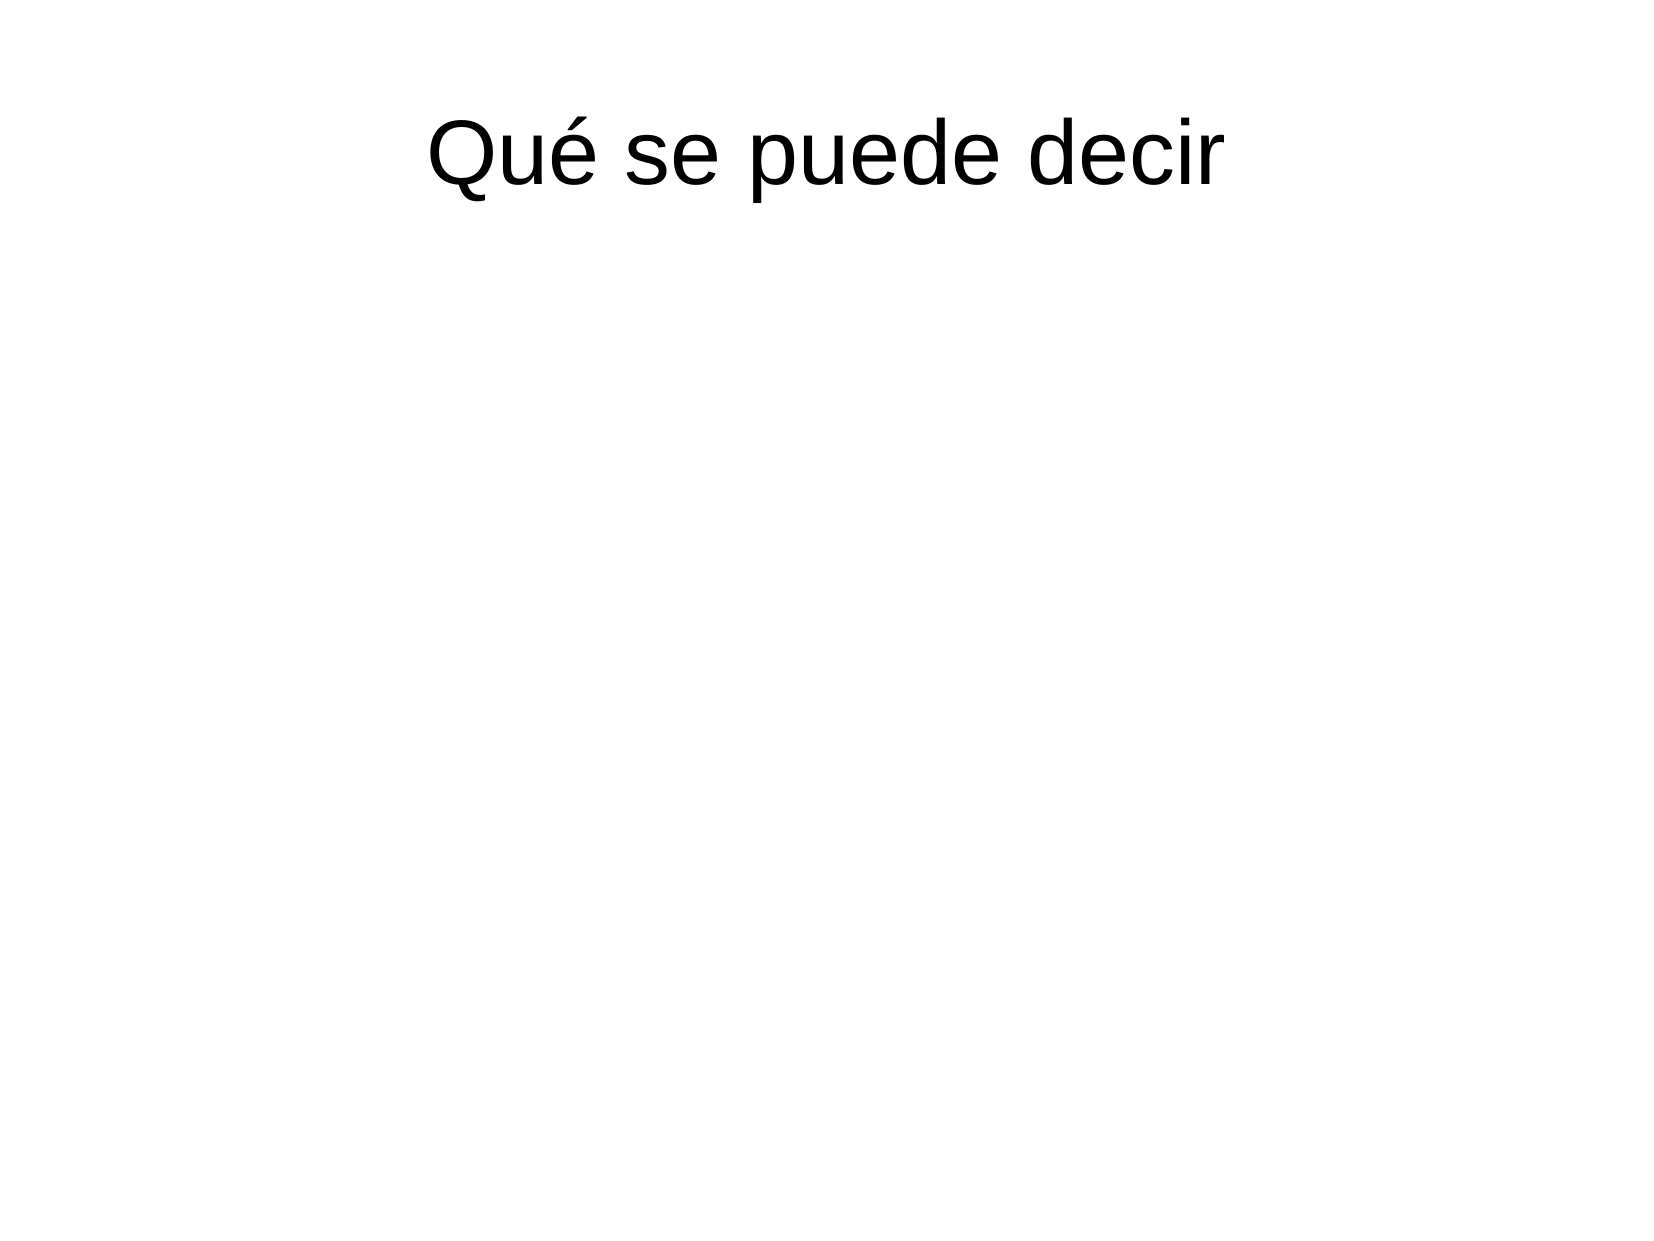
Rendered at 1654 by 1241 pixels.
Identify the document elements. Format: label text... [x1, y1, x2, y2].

title Qué se puede decir [82, 49, 1571, 257]
